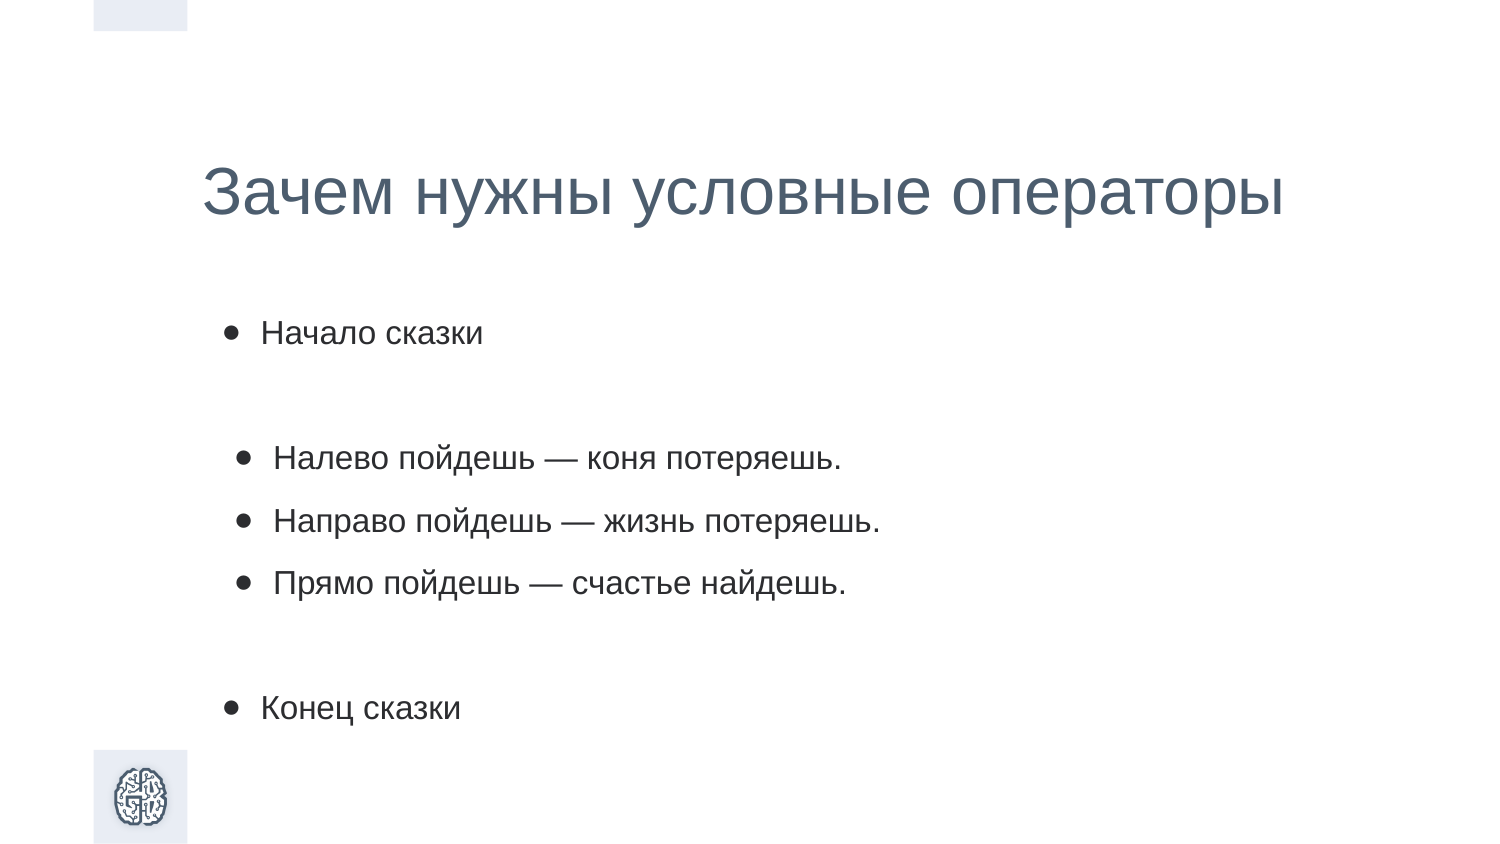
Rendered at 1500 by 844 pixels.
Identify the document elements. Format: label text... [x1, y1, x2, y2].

picture [106, 760, 175, 834]
text_box Направо пойдешь — жизнь потеряешь. [187, 472, 1312, 534]
text_box Зачем нужны условные операторы [187, 93, 1312, 282]
text_box Налево пойдешь — коня потеряешь. [187, 409, 1312, 472]
text_box Начало сказки [174, 284, 1300, 358]
text_box Конец сказки [174, 659, 1300, 733]
text_box Прямо пойдешь — счастье найдешь. [187, 534, 1312, 608]
